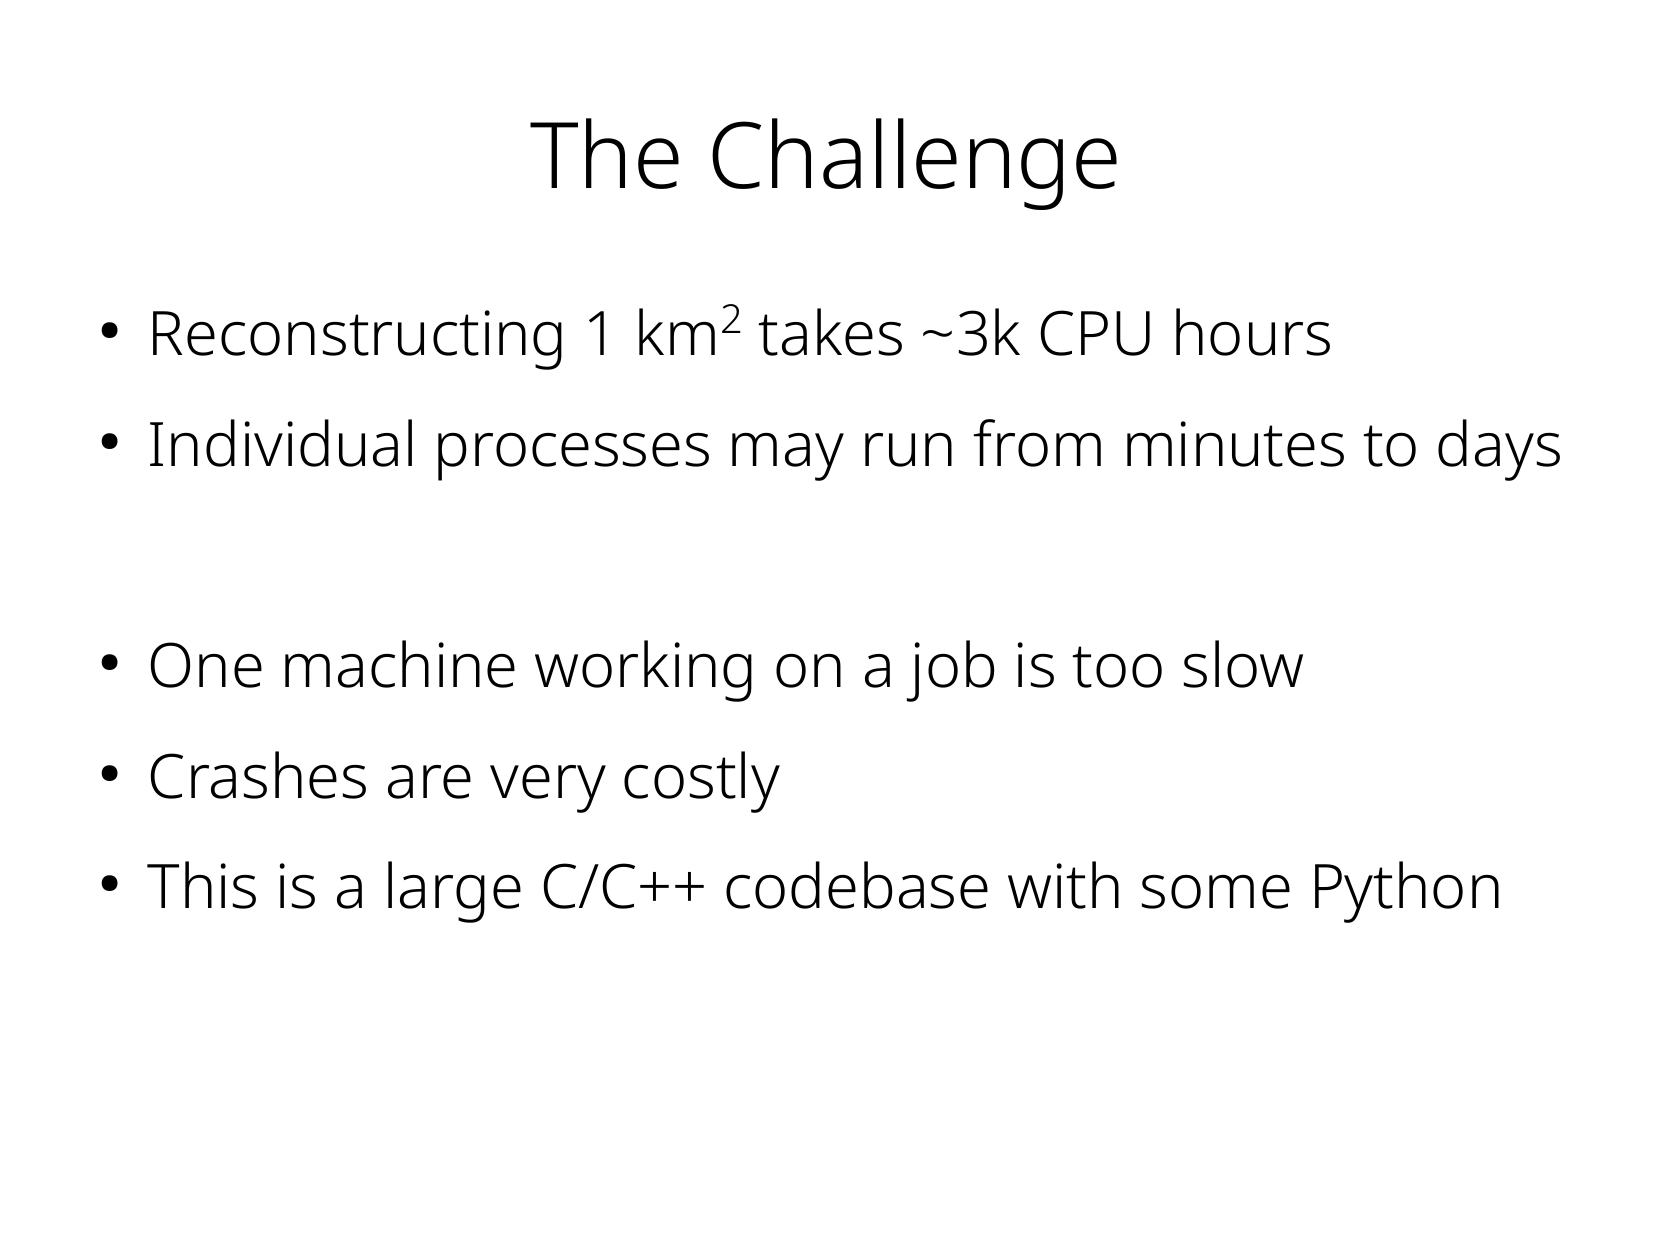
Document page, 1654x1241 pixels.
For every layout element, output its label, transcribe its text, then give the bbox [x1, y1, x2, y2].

title The Challenge [82, 49, 1571, 257]
list Reconstructing 1 km2 takes ~3k CPU hours Individual processes may run from minutes to days One machine working on a job is too slow Crashes are very costly This is a large C/C++ codebase with some Python [82, 290, 1571, 1010]
